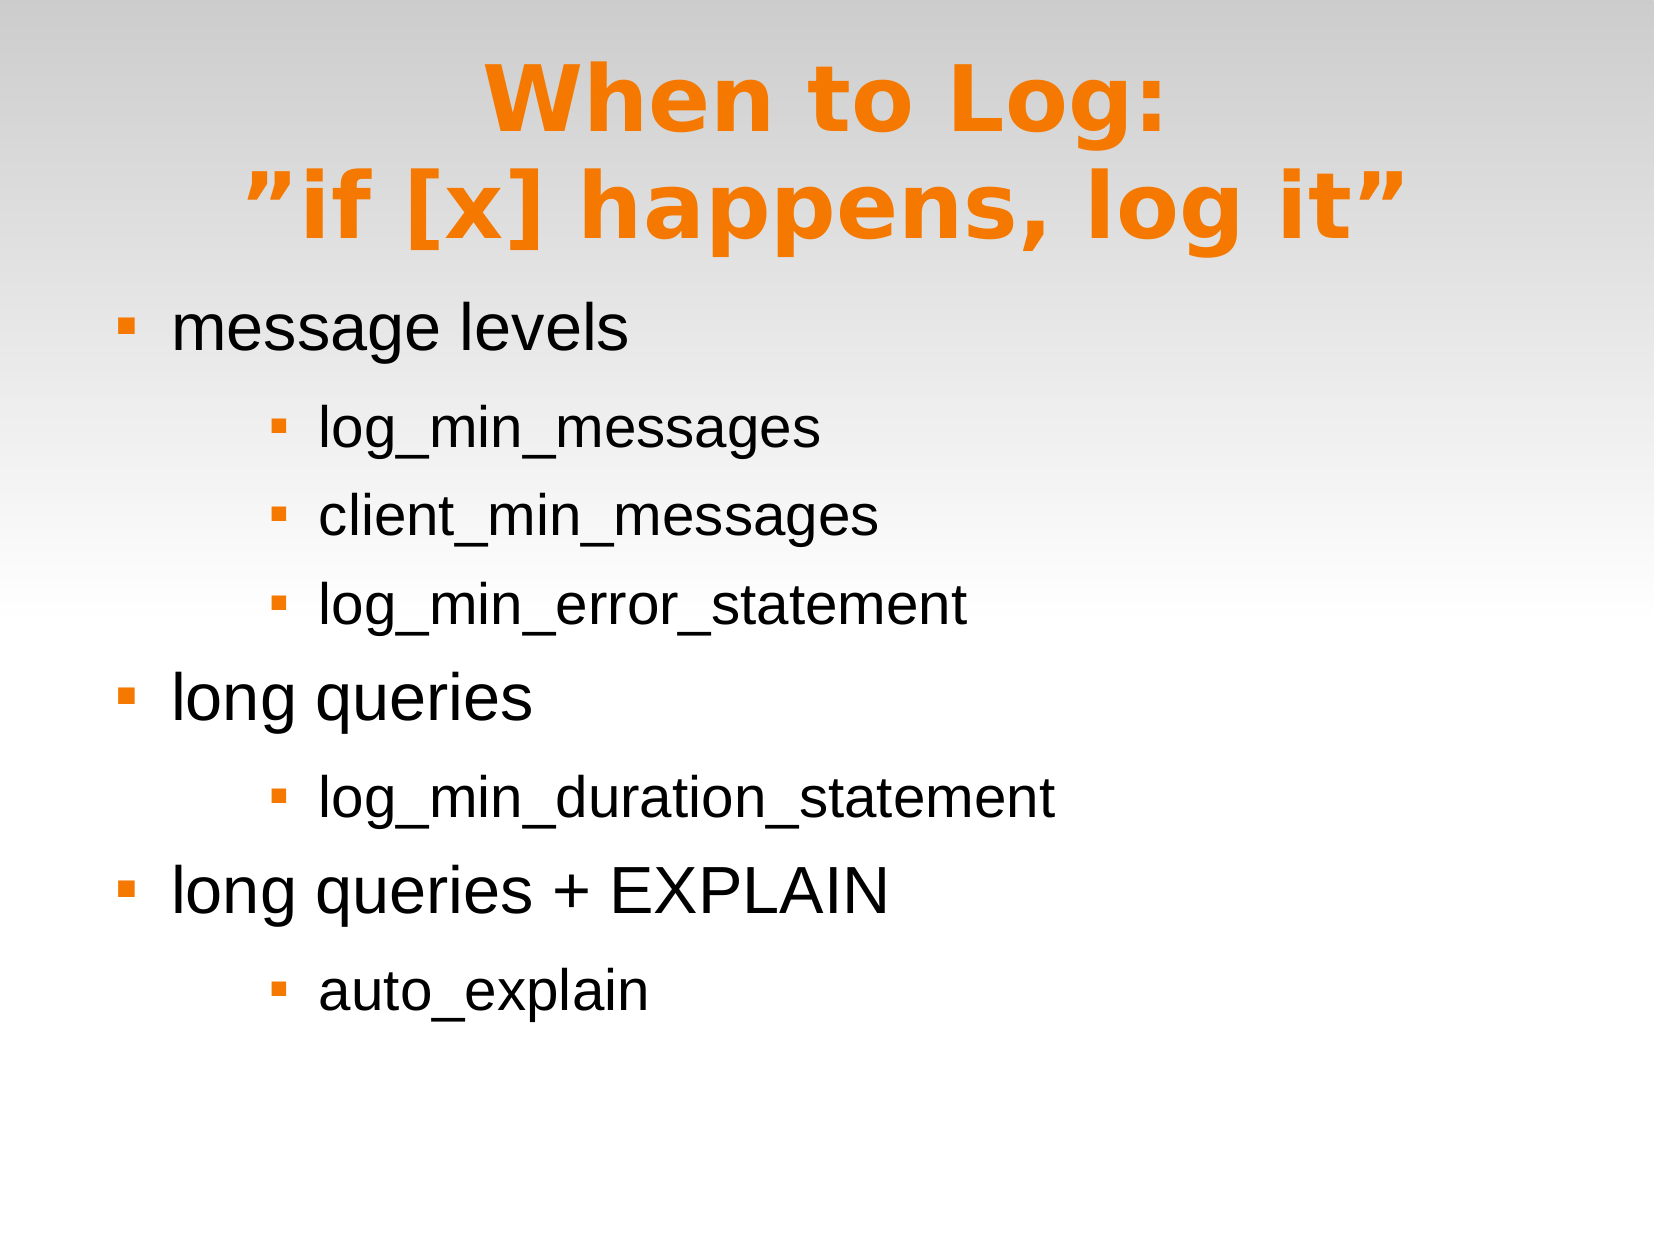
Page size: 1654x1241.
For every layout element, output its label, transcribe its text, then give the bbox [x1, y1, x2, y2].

list message levels log_min_messages client_min_messages log_min_error_statement long queries log_min_duration_statement long queries + EXPLAIN auto_explain [82, 290, 1571, 1094]
title When to Log: ”if [x] happens, log it” [82, 45, 1571, 261]
